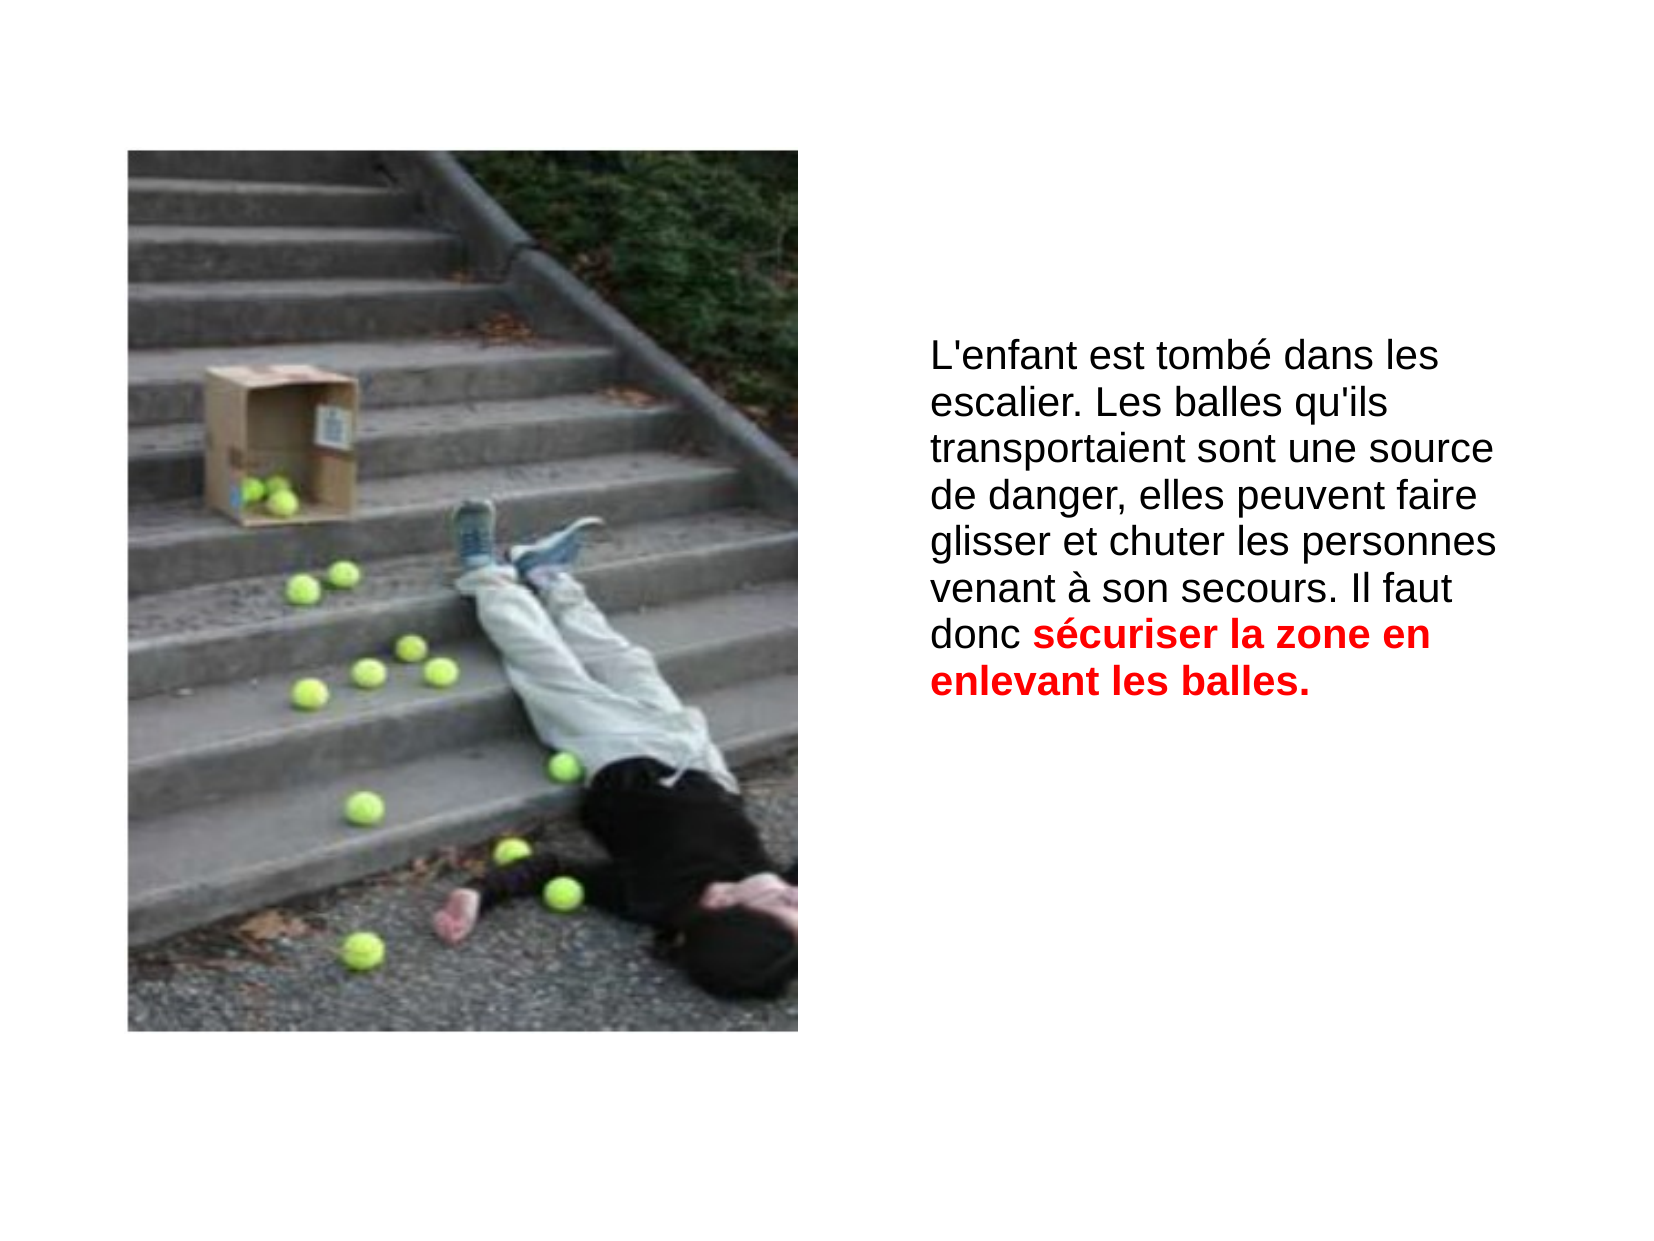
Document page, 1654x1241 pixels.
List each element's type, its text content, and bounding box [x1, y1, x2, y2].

text_box L'enfant est tombé dans les escalier. Les balles qu'ils transportaient sont une source de danger, elles peuvent faire glisser et chuter les personnes venant à son secours. Il faut donc sécuriser la zone en enlevant les balles. [915, 324, 1536, 716]
picture [124, 147, 798, 1034]
